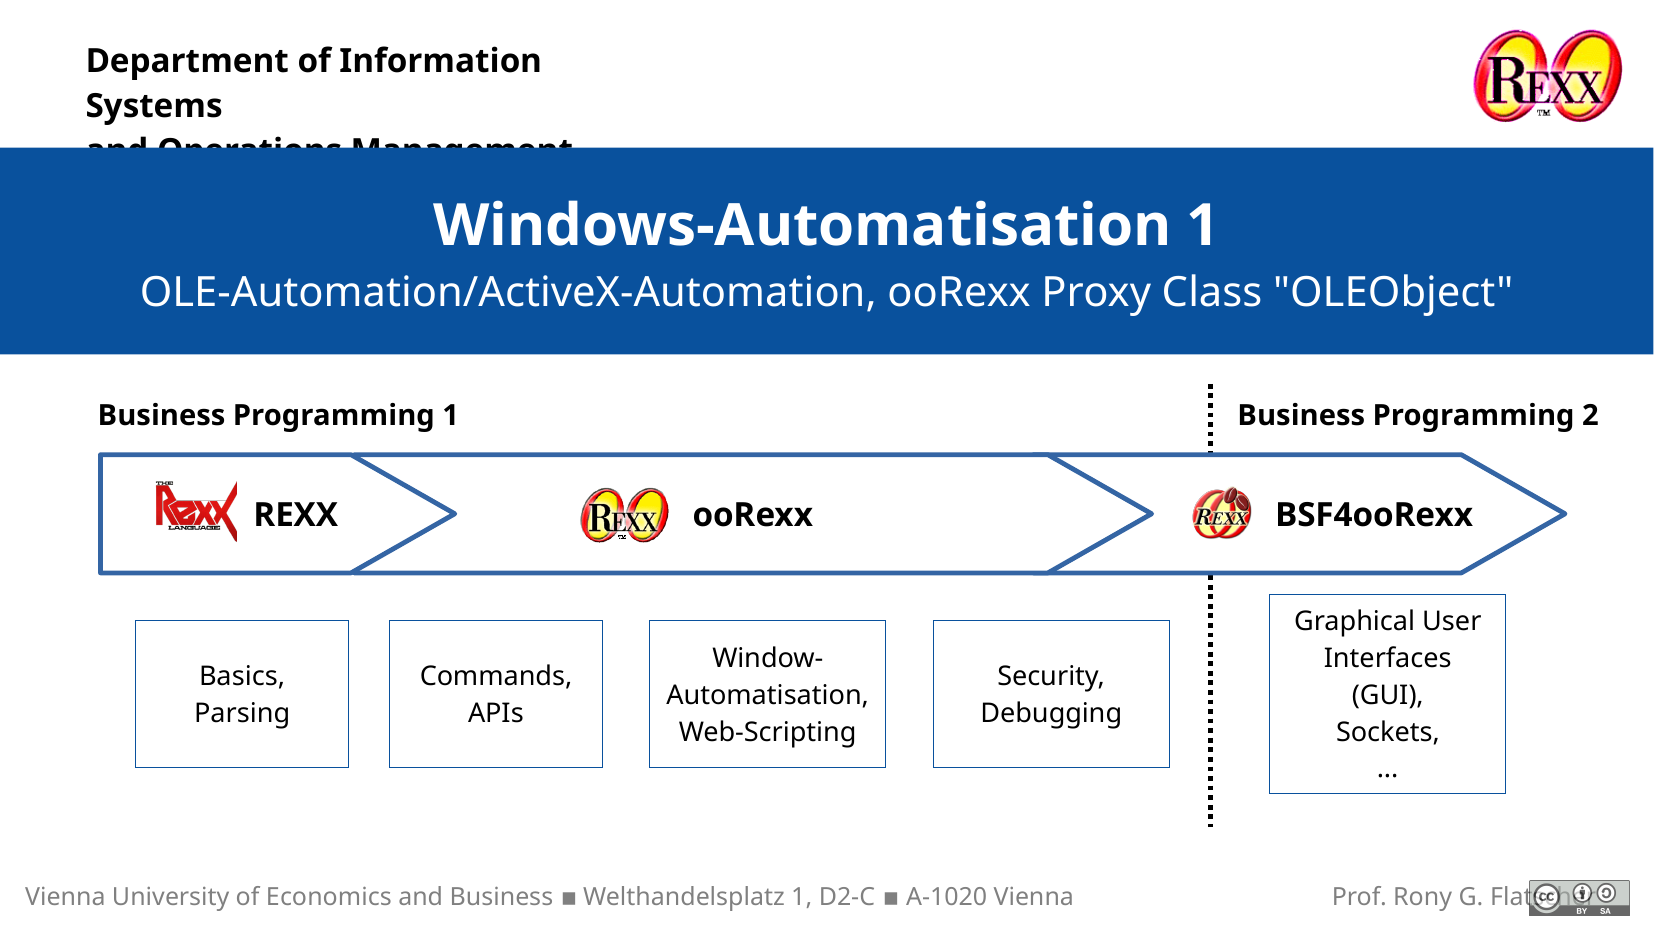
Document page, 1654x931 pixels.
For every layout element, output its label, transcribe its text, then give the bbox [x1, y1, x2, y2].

text_box Graphical User Interfaces (GUI), Sockets, ... [1269, 616, 1506, 772]
text_box ooRexx [354, 454, 1152, 573]
text_box Basics, Parsing [135, 620, 349, 768]
text_box Business Programming 1 [82, 386, 514, 440]
picture [153, 476, 237, 548]
text_box Business Programming 2 [1222, 386, 1654, 440]
picture [1192, 484, 1252, 544]
text_box REXX [100, 454, 455, 573]
text_box Security, Debugging [933, 620, 1170, 768]
title Windows-Automatisation 1 OLE-Automation/ActiveX-Automation, ooRexx Proxy Class "OLEObject" [0, 147, 1654, 355]
text_box BSF4ooRexx [1049, 454, 1566, 573]
text_box Window-Automatisation, Web-Scripting [649, 620, 886, 768]
picture [578, 484, 670, 544]
picture [1470, 24, 1625, 125]
text_box Commands, APIs [389, 620, 603, 768]
